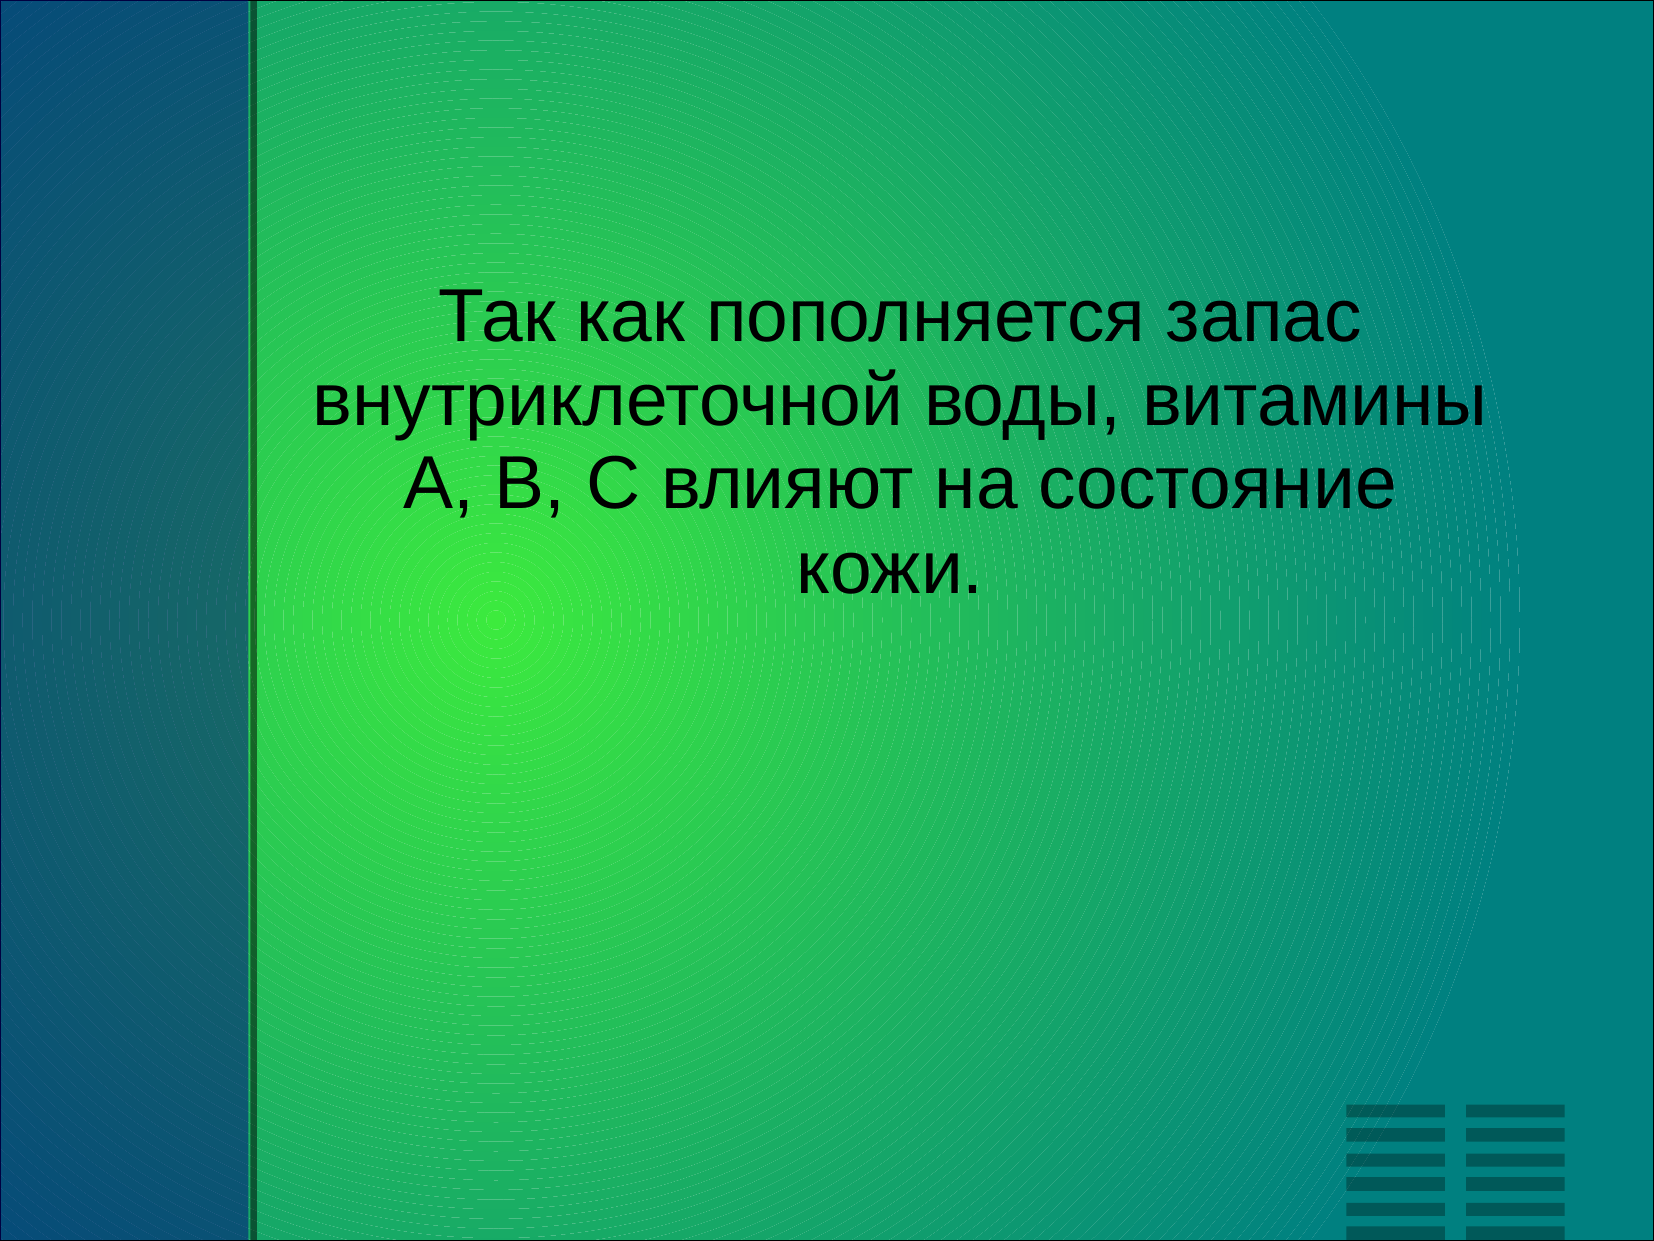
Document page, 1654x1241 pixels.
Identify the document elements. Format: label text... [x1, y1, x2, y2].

text_box Так как пополняется запас внутриклеточной воды, витамины A, В, С влияют на состояние кожи. [295, 265, 1506, 916]
